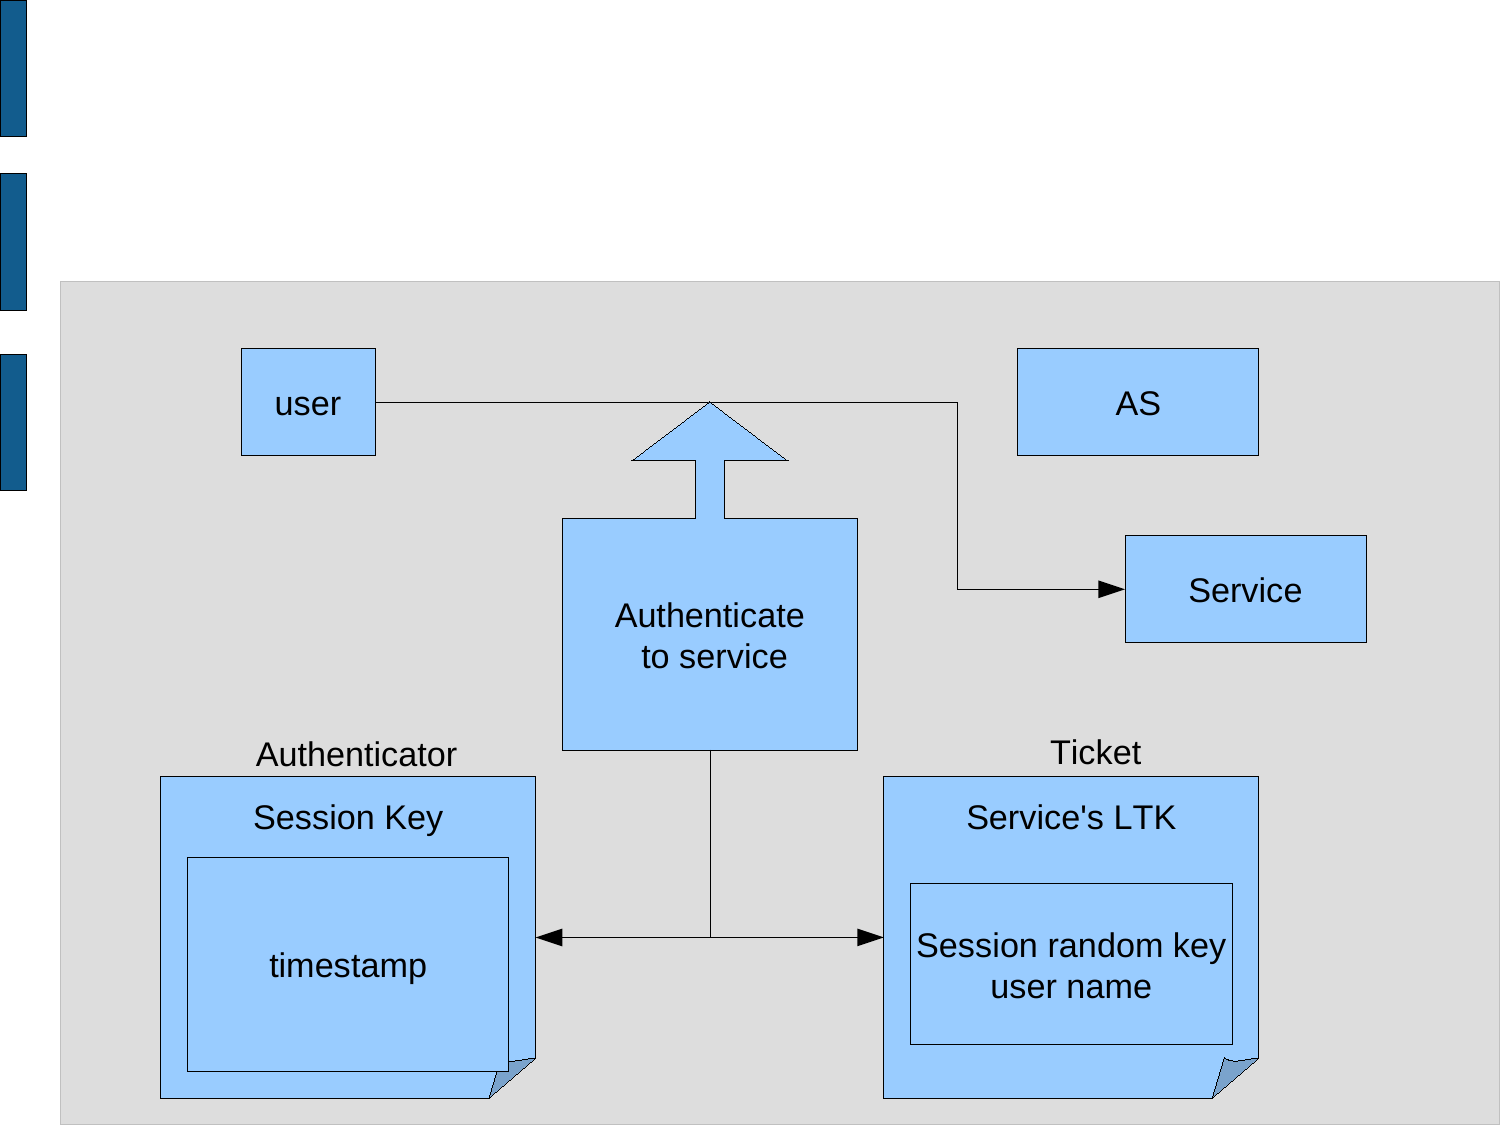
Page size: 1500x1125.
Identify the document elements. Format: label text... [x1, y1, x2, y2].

text_box Authenticator [241, 725, 473, 781]
text_box Ticket [1035, 723, 1157, 779]
text_box Authenticate to service [562, 401, 858, 751]
text_box user [241, 348, 376, 456]
text_box timestamp [187, 857, 509, 1072]
text_box Session Key [160, 776, 536, 1099]
text_box AS [1017, 348, 1259, 456]
text_box Service's LTK [883, 776, 1259, 1099]
text_box Session random key user name [910, 883, 1233, 1045]
text_box Service [1125, 535, 1367, 643]
